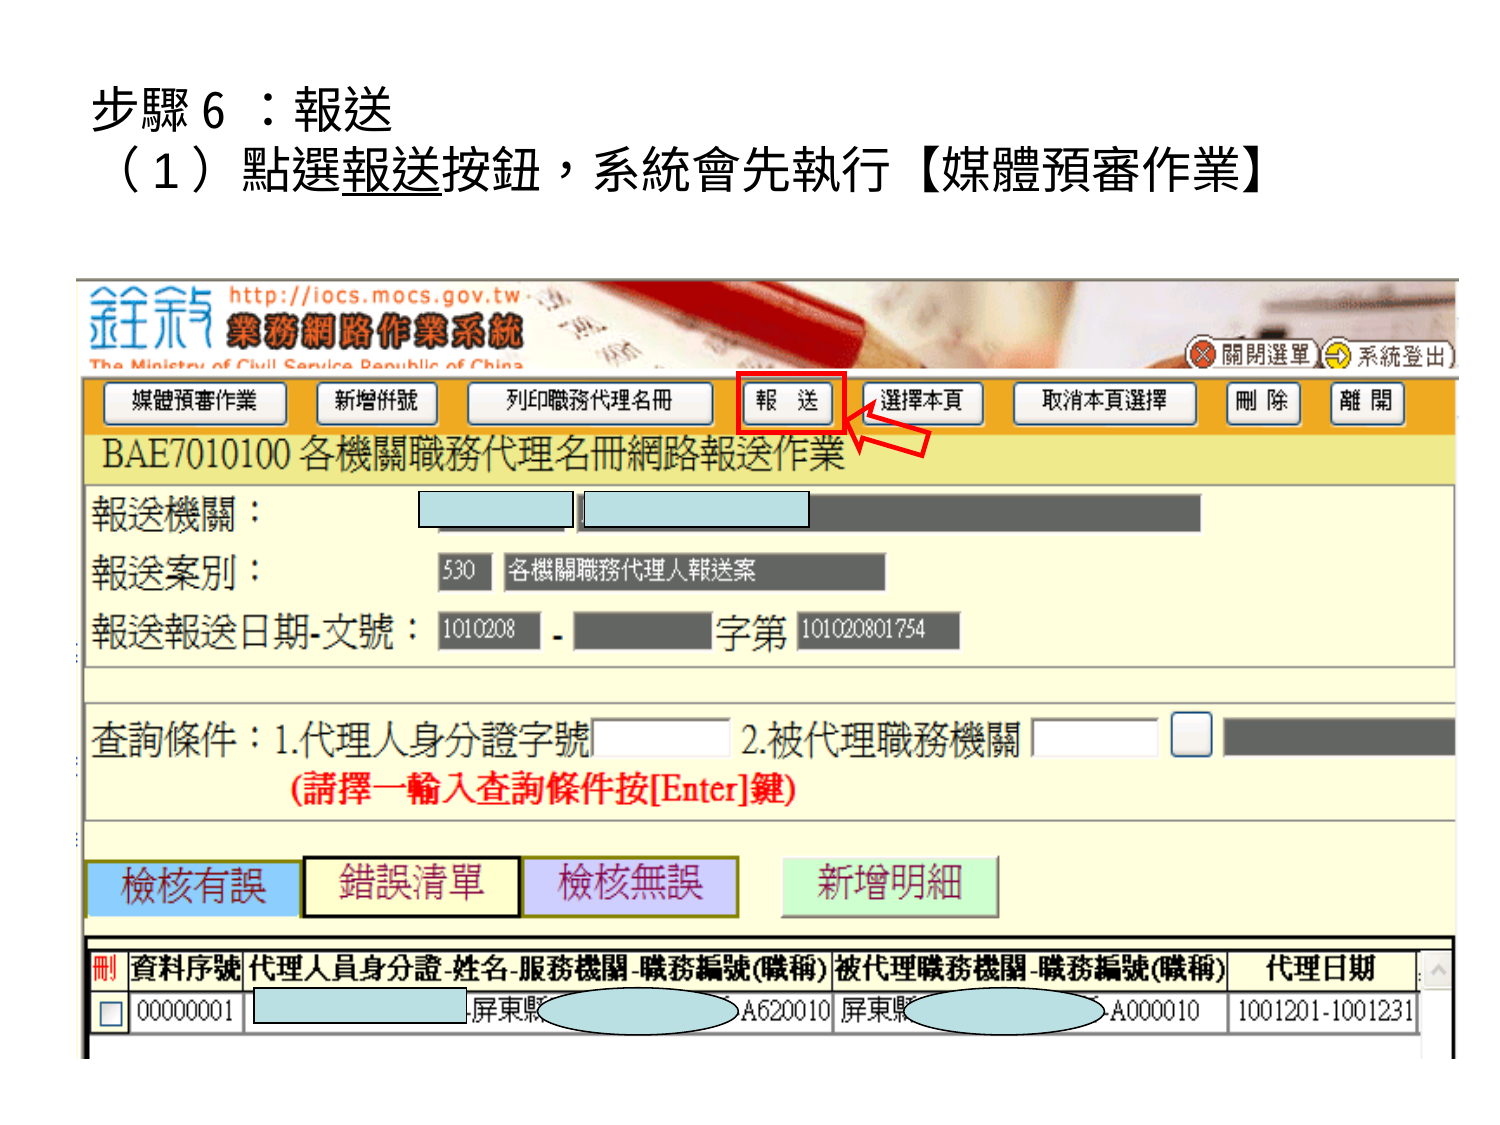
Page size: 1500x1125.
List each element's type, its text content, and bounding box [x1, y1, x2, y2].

text_box [419, 491, 573, 528]
text_box [903, 987, 1105, 1035]
text_box [584, 491, 809, 528]
text_box [846, 403, 929, 456]
picture [76, 278, 1459, 1059]
text_box [537, 987, 739, 1035]
text_box [253, 987, 467, 1024]
title 步驟6：報送 （1）點選報送按鈕，系統會先執行【媒體預審作業】 [75, 45, 1426, 233]
text_box [738, 373, 845, 433]
